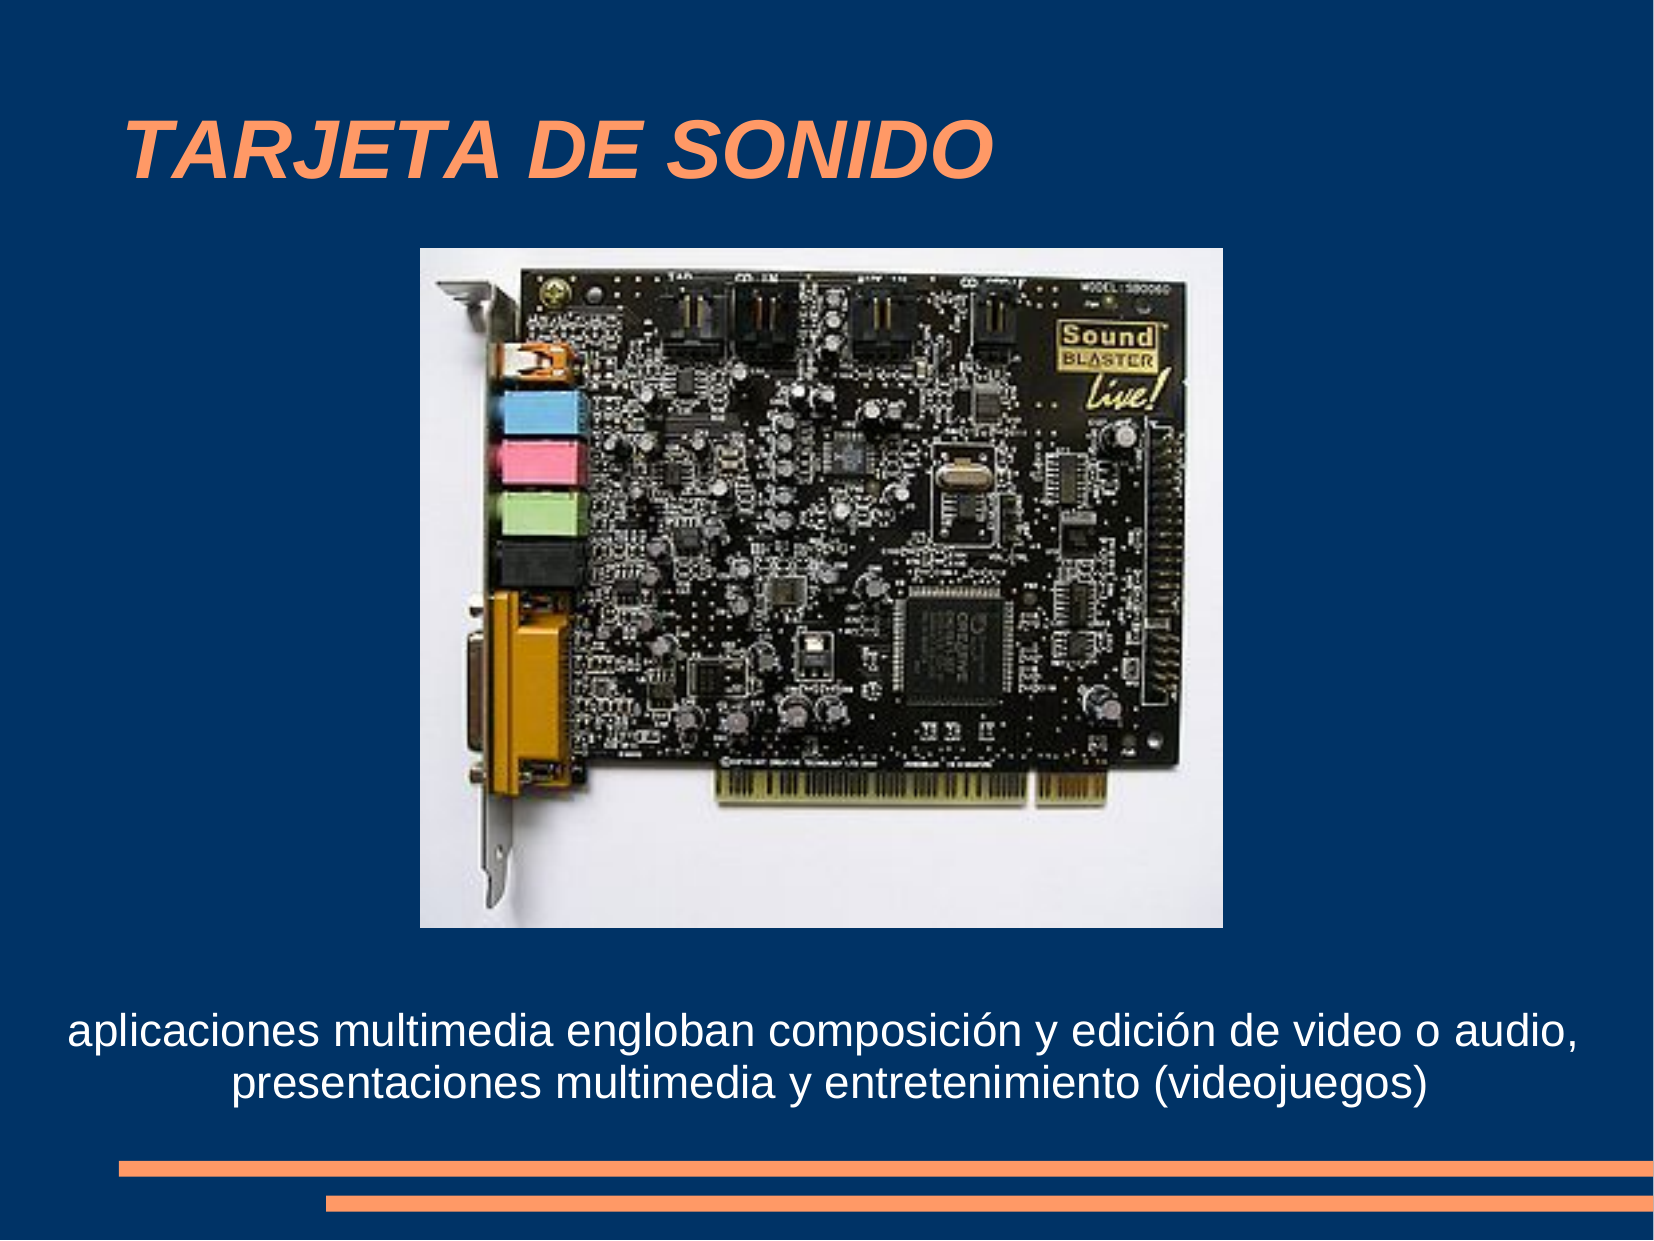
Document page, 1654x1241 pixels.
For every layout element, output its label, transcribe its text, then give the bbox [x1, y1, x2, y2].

title TARJETA DE SONIDO [121, 46, 1534, 254]
text_box aplicaciones multimedia engloban composición y edición de video o audio, presentaciones multimedia y entretenimiento (videojuegos) [53, 998, 1609, 1127]
picture [420, 248, 1223, 928]
